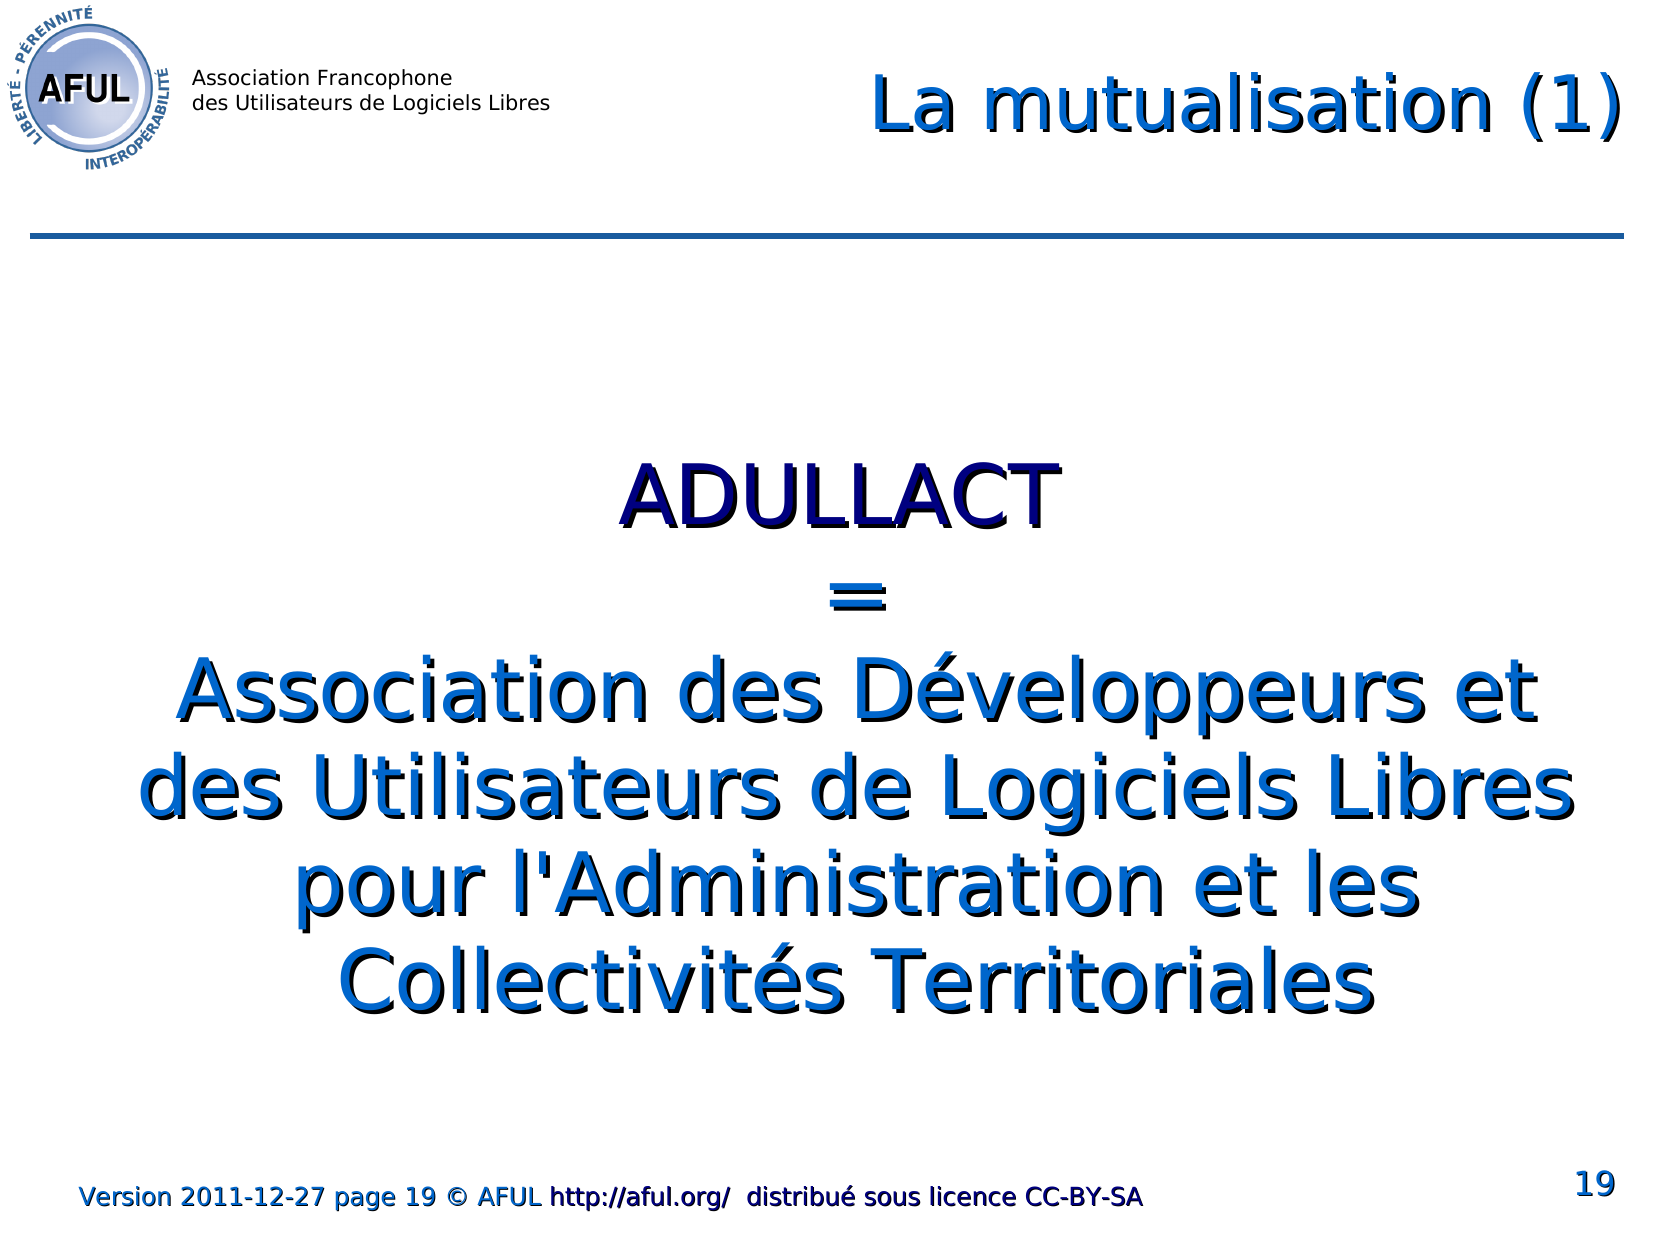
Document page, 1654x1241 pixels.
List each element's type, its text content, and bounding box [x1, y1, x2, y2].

title La mutualisation (1) [501, 0, 1625, 207]
subtitle ADULLACT = Association des Développeurs et des Utilisateurs de Logiciels Libres pour l'Administration et les Collectivités Territoriales [47, 273, 1595, 1204]
picture [0, 0, 178, 178]
